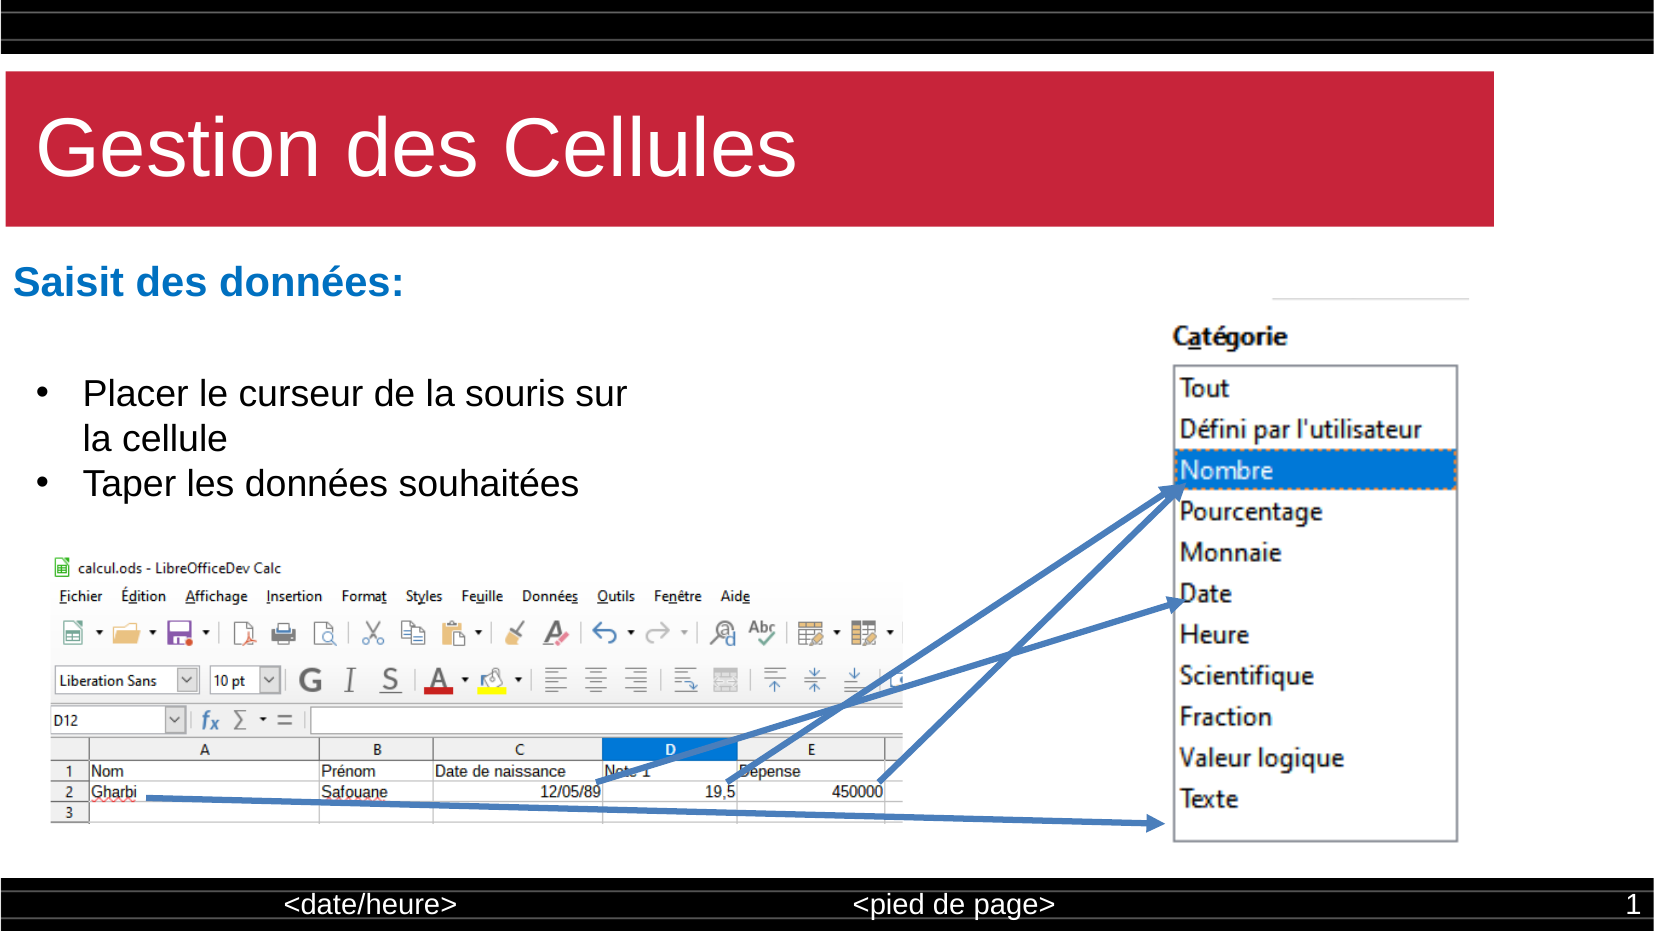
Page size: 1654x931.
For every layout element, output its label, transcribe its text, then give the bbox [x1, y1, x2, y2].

text_box Gestion des Cellules [5, 71, 1494, 227]
picture [50, 554, 903, 824]
picture [0, 0, 1654, 54]
text_box Placer le curseur de la souris sur la cellule Taper les données souhaitées [21, 361, 673, 512]
picture [868, 671, 903, 694]
text_box Saisit des données: [0, 247, 1398, 313]
picture [0, 878, 1654, 931]
picture [1165, 298, 1470, 851]
